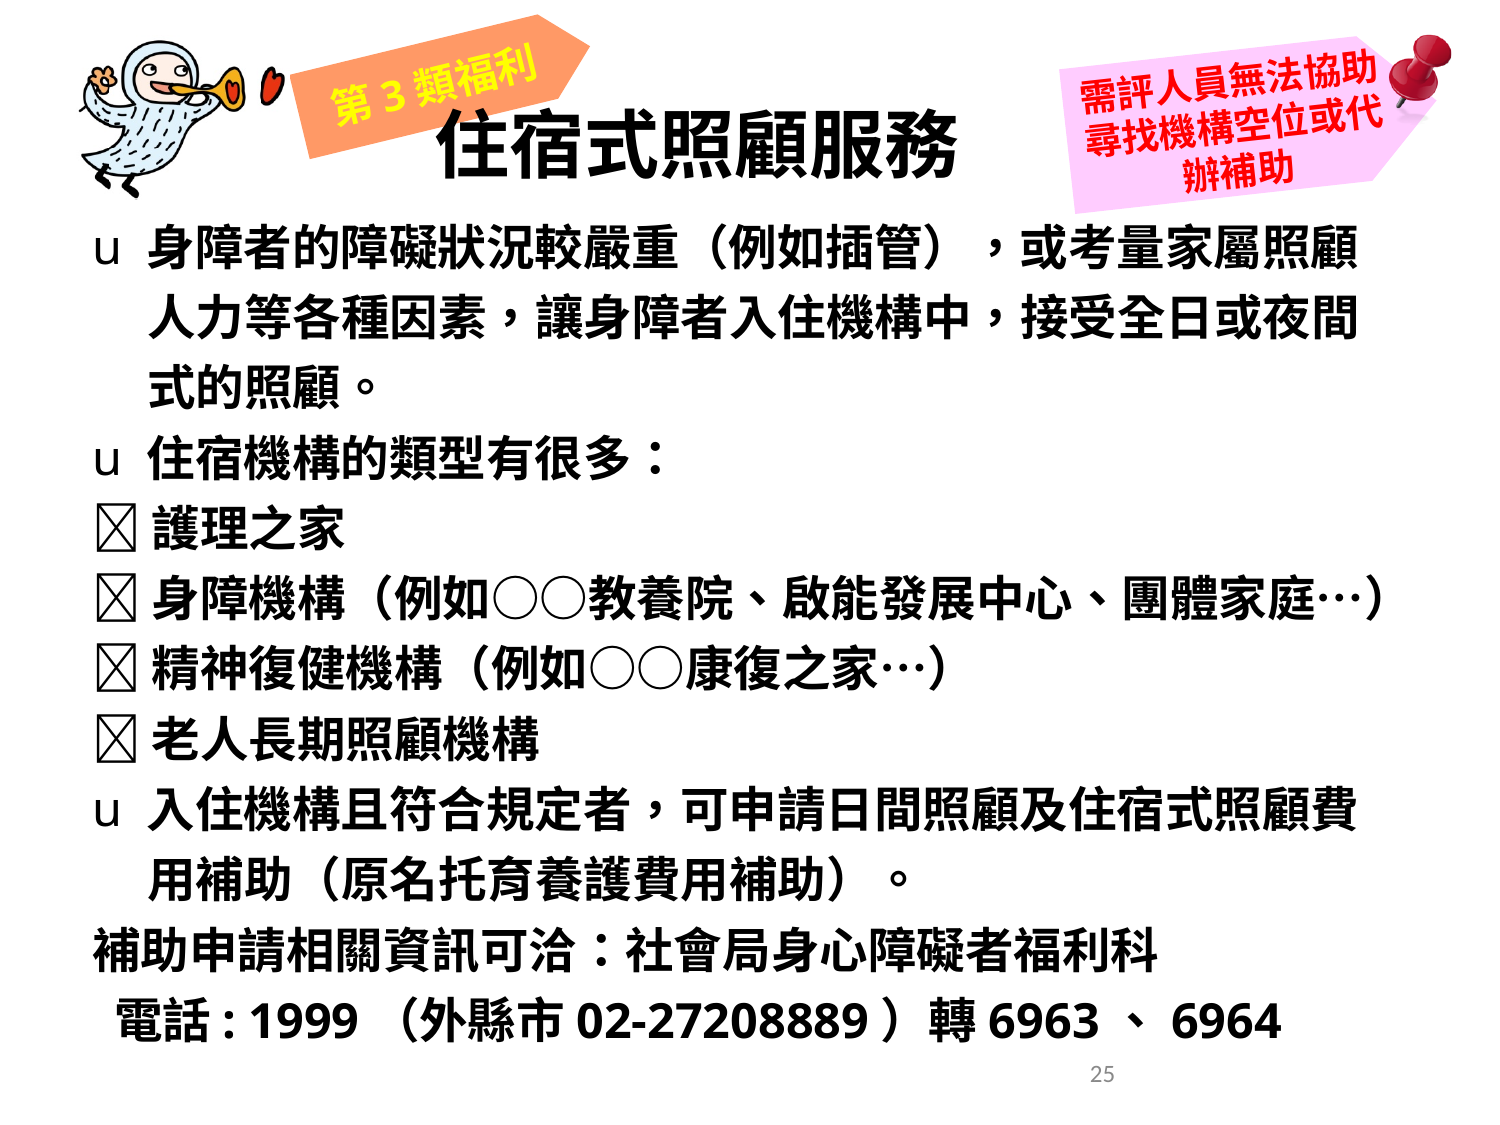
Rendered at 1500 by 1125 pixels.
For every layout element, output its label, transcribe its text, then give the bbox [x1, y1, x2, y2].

list 身障者的障礙狀況較嚴重（例如插管），或考量家屬照顧 人力等各種因素，讓身障者入住機構中，接受全日或夜間 式的照顧。 住宿機構的類型有很多： 護理之家 身障機構（例如○○教養院、啟能發展中心、團體家庭…） 精神復健機構（例如○○康復之家…） 老人長期照顧機構 入住機構且符合規定者，可申請日間照顧及住宿式照顧費 用補助（原名托育養護費用補助）。 補助申請相關資訊可洽：社會局身心障礙者福利科 電話: 1999（外縣市02-27208889）轉6963、6964 [77, 209, 1451, 1072]
text_box 第3類福利 [290, 14, 591, 160]
picture [1368, 28, 1472, 131]
text_box 25 [1074, 1042, 1426, 1103]
title 住宿式照顧服務 [419, 65, 1069, 209]
text_box 需評人員無法協助尋找機構空位或代辦補助 [1059, 36, 1413, 214]
picture [76, 35, 290, 200]
